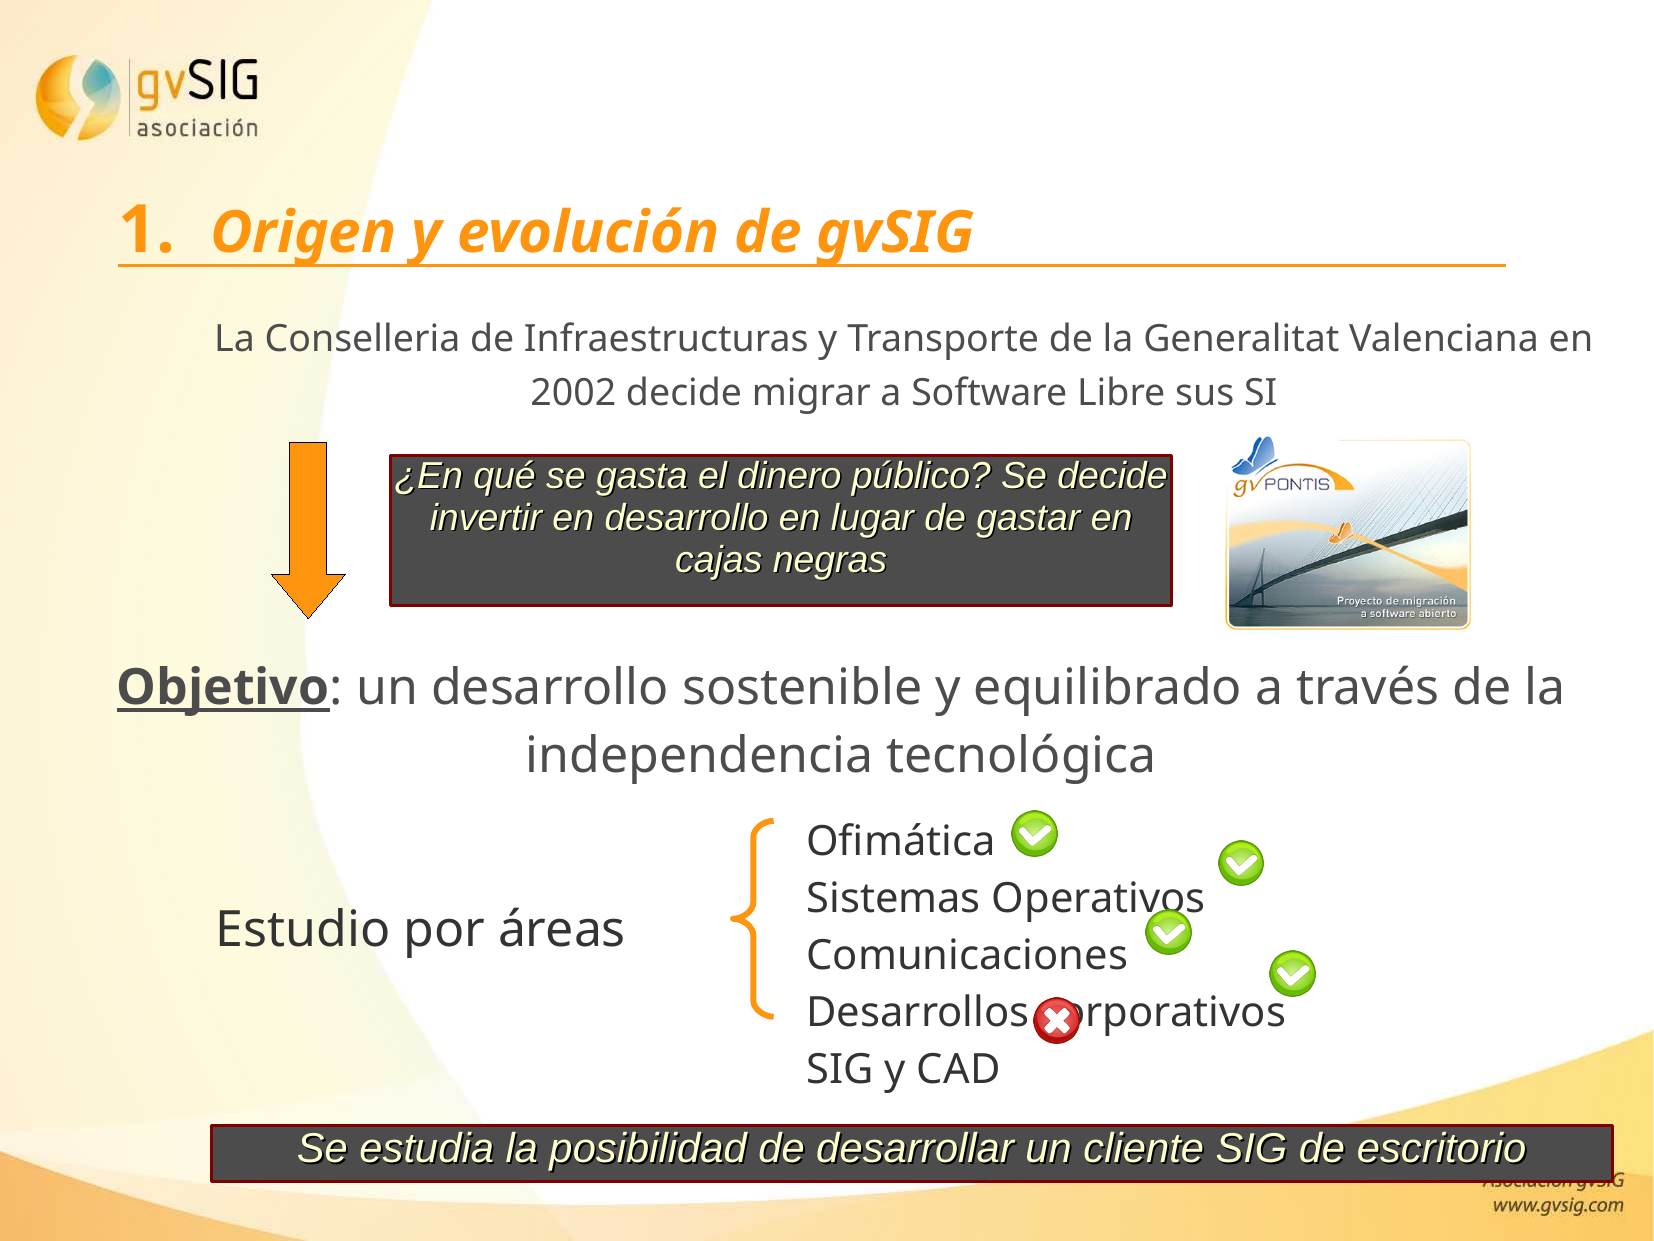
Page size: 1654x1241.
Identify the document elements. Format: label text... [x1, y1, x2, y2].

picture [0, 0, 1654, 1241]
text_box Estudio por áreas [200, 885, 722, 959]
text_box Se estudia la posibilidad de desarrollar un cliente SIG de escritorio [211, 1125, 1613, 1182]
text_box Ofimática Sistemas Operativos Comunicaciones Desarrollos corporativos SIG y CAD [791, 803, 1353, 1061]
text_box ¿En qué se gasta el dinero público? Se decide invertir en desarrollo en lugar de gastar en cajas negras [390, 455, 1172, 606]
title 1. Origen y evolución de gvSIG [118, 177, 1607, 276]
text_box Objetivo: un desarrollo sostenible y equilibrado a través de la independencia tecnológica [29, 643, 1654, 775]
text_box [118, 134, 1639, 339]
text_box La Conselleria de Infraestructuras y Transporte de la Generalitat Valenciana en 2002 decide migrar a Software Libre sus SI [199, 300, 1617, 428]
text_box [170, 442, 1596, 643]
